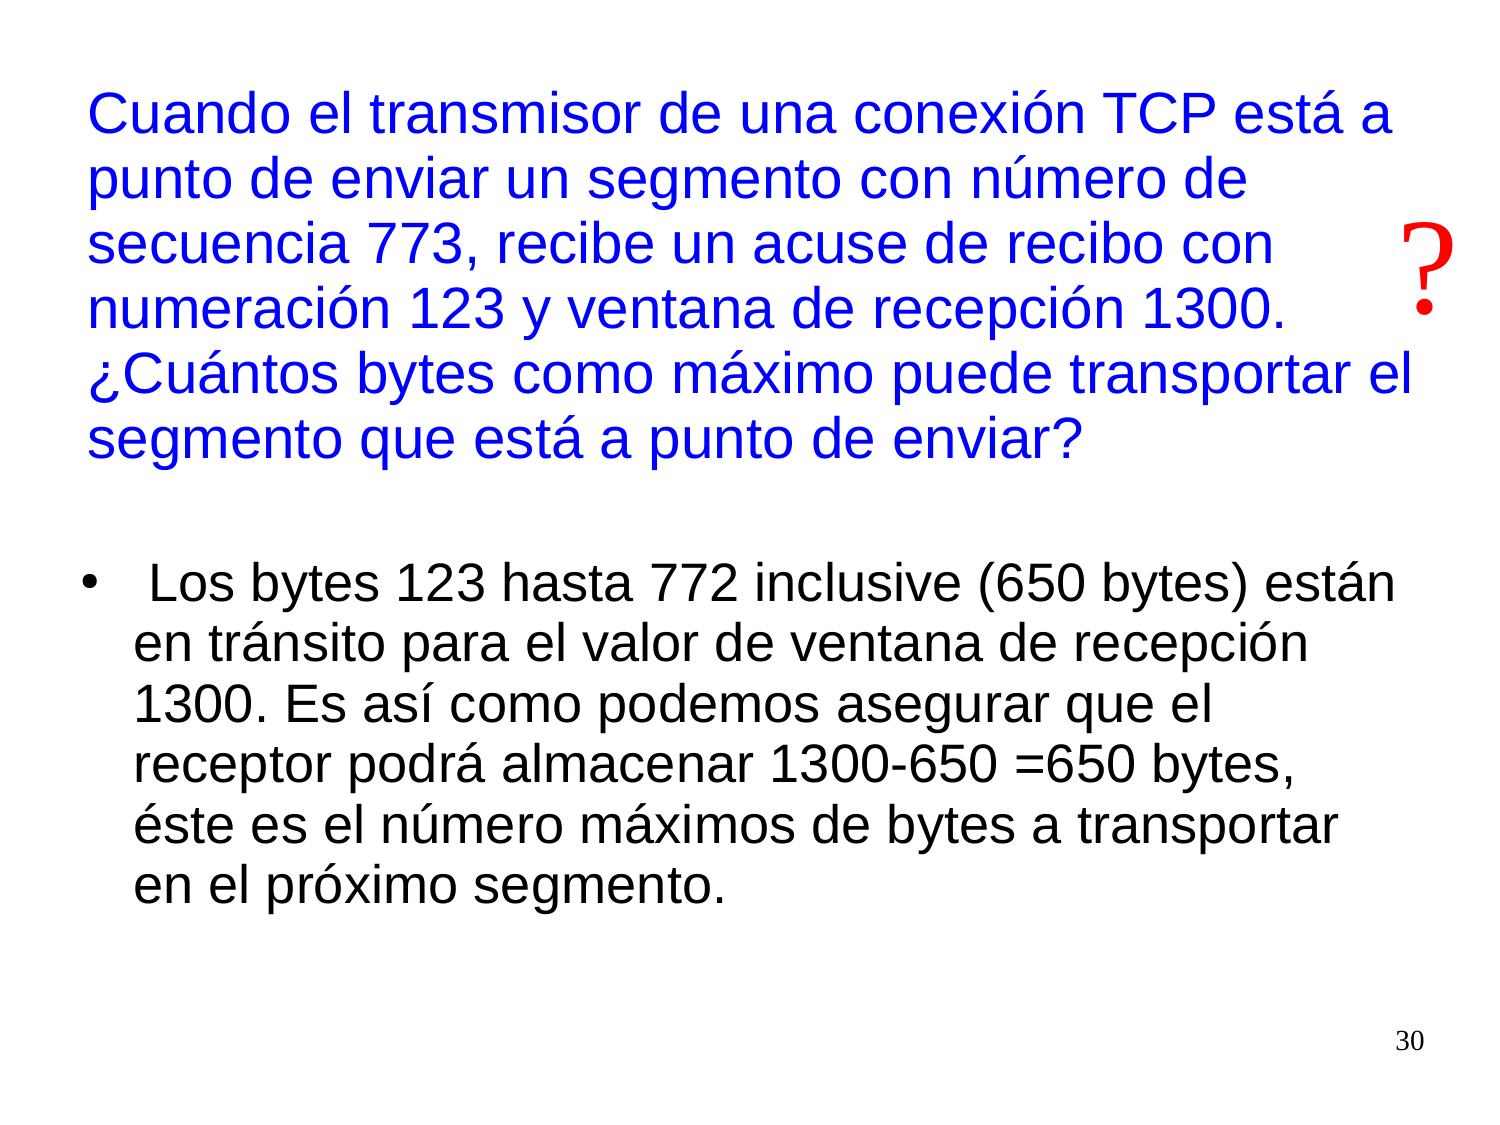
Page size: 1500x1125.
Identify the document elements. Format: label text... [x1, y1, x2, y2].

list Los bytes 123 hasta 772 inclusive (650 bytes) están en tránsito para el valor de ventana de recepción 1300. Es así como podemos asegurar que el receptor podrá almacenar 1300-650 =650 bytes, éste es el número máximos de bytes a transportar en el próximo segmento. [62, 552, 1401, 1027]
title Cuando el transmisor de una conexión TCP está a punto de enviar un segmento con número de secuencia 773, recibe un acuse de recibo con numeración 123 y ventana de recepción 1300. ¿Cuántos bytes como máximo puede transportar el segmento que está a punto de enviar? [87, 80, 1426, 471]
